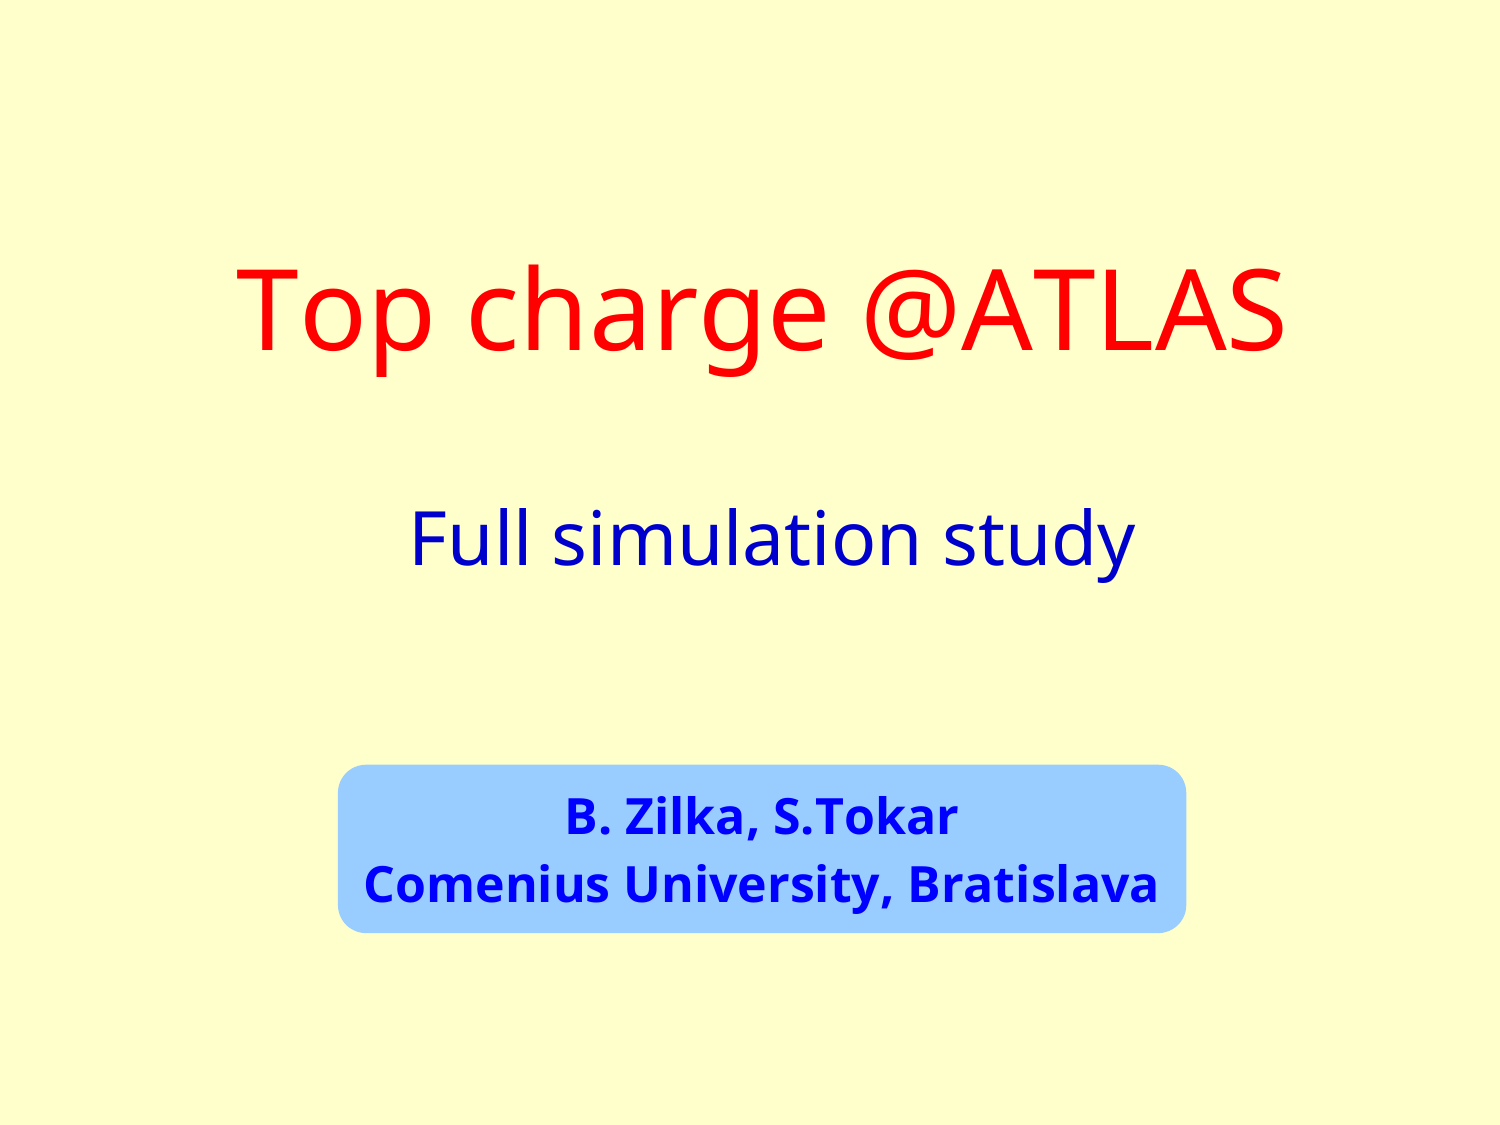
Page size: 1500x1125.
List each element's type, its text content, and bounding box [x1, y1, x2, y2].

text_box B. Zilka, S.Tokar Comenius University, Bratislava [337, 764, 1187, 934]
text_box Top charge @ATLAS Full simulation study [183, 219, 1343, 598]
